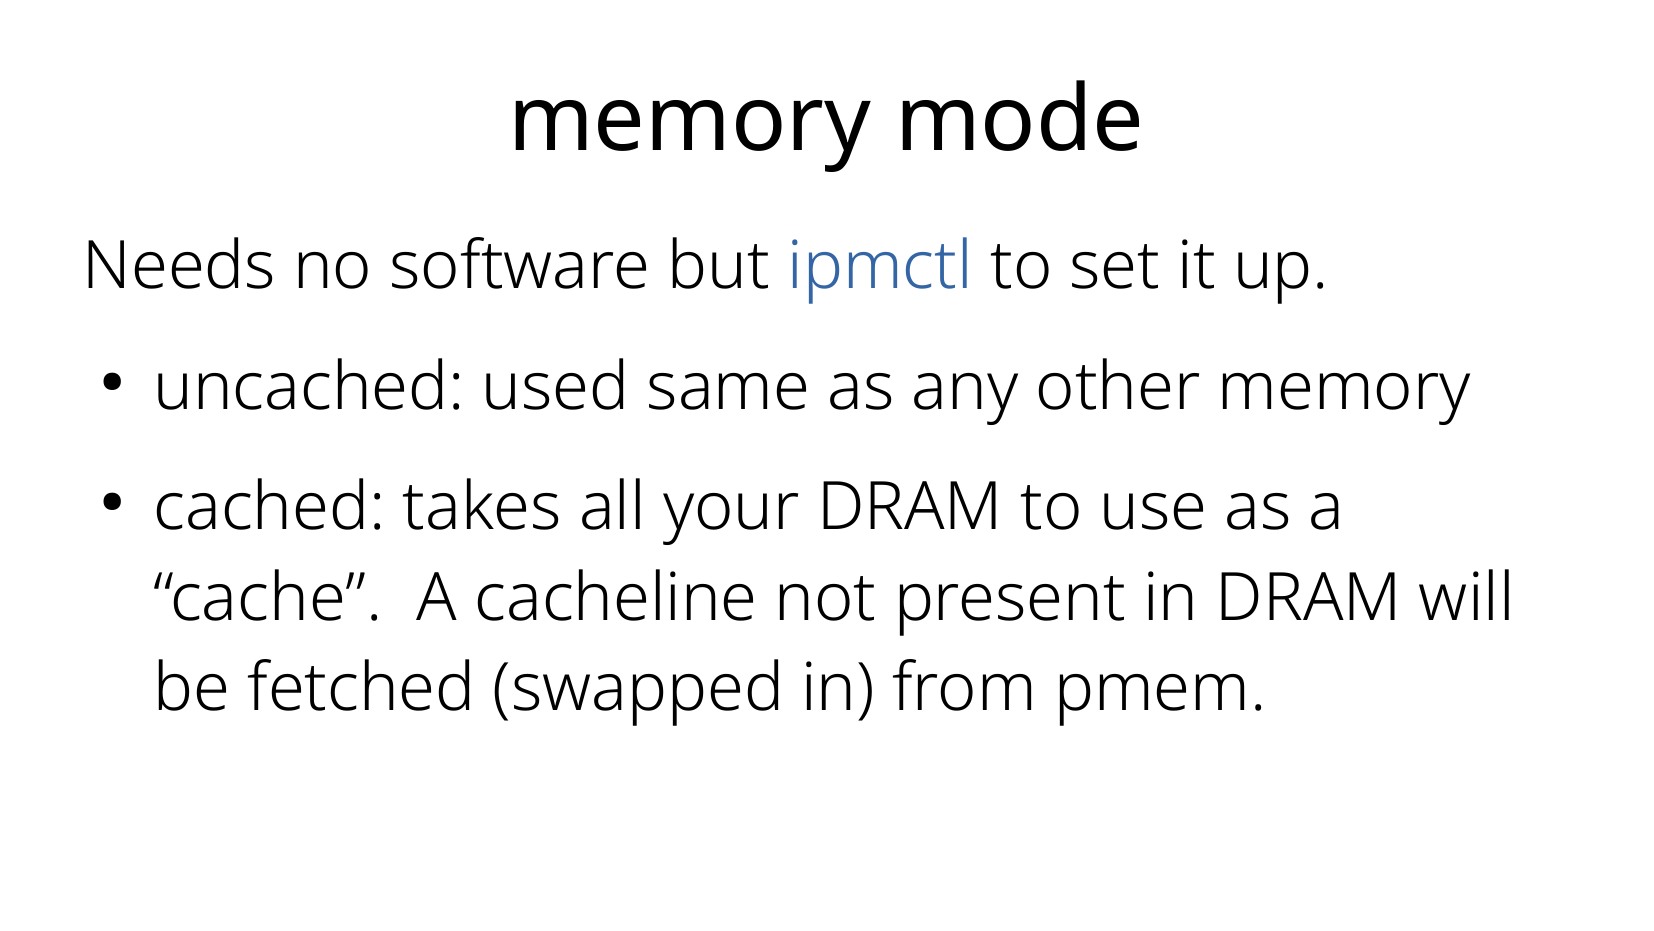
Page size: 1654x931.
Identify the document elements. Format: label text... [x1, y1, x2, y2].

list Needs no software but ipmctl to set it up. uncached: used same as any other memory cached: takes all your DRAM to use as a “cache”. A cacheline not present in DRAM will be fetched (swapped in) from pmem. [82, 217, 1571, 758]
title memory mode [82, 37, 1571, 193]
